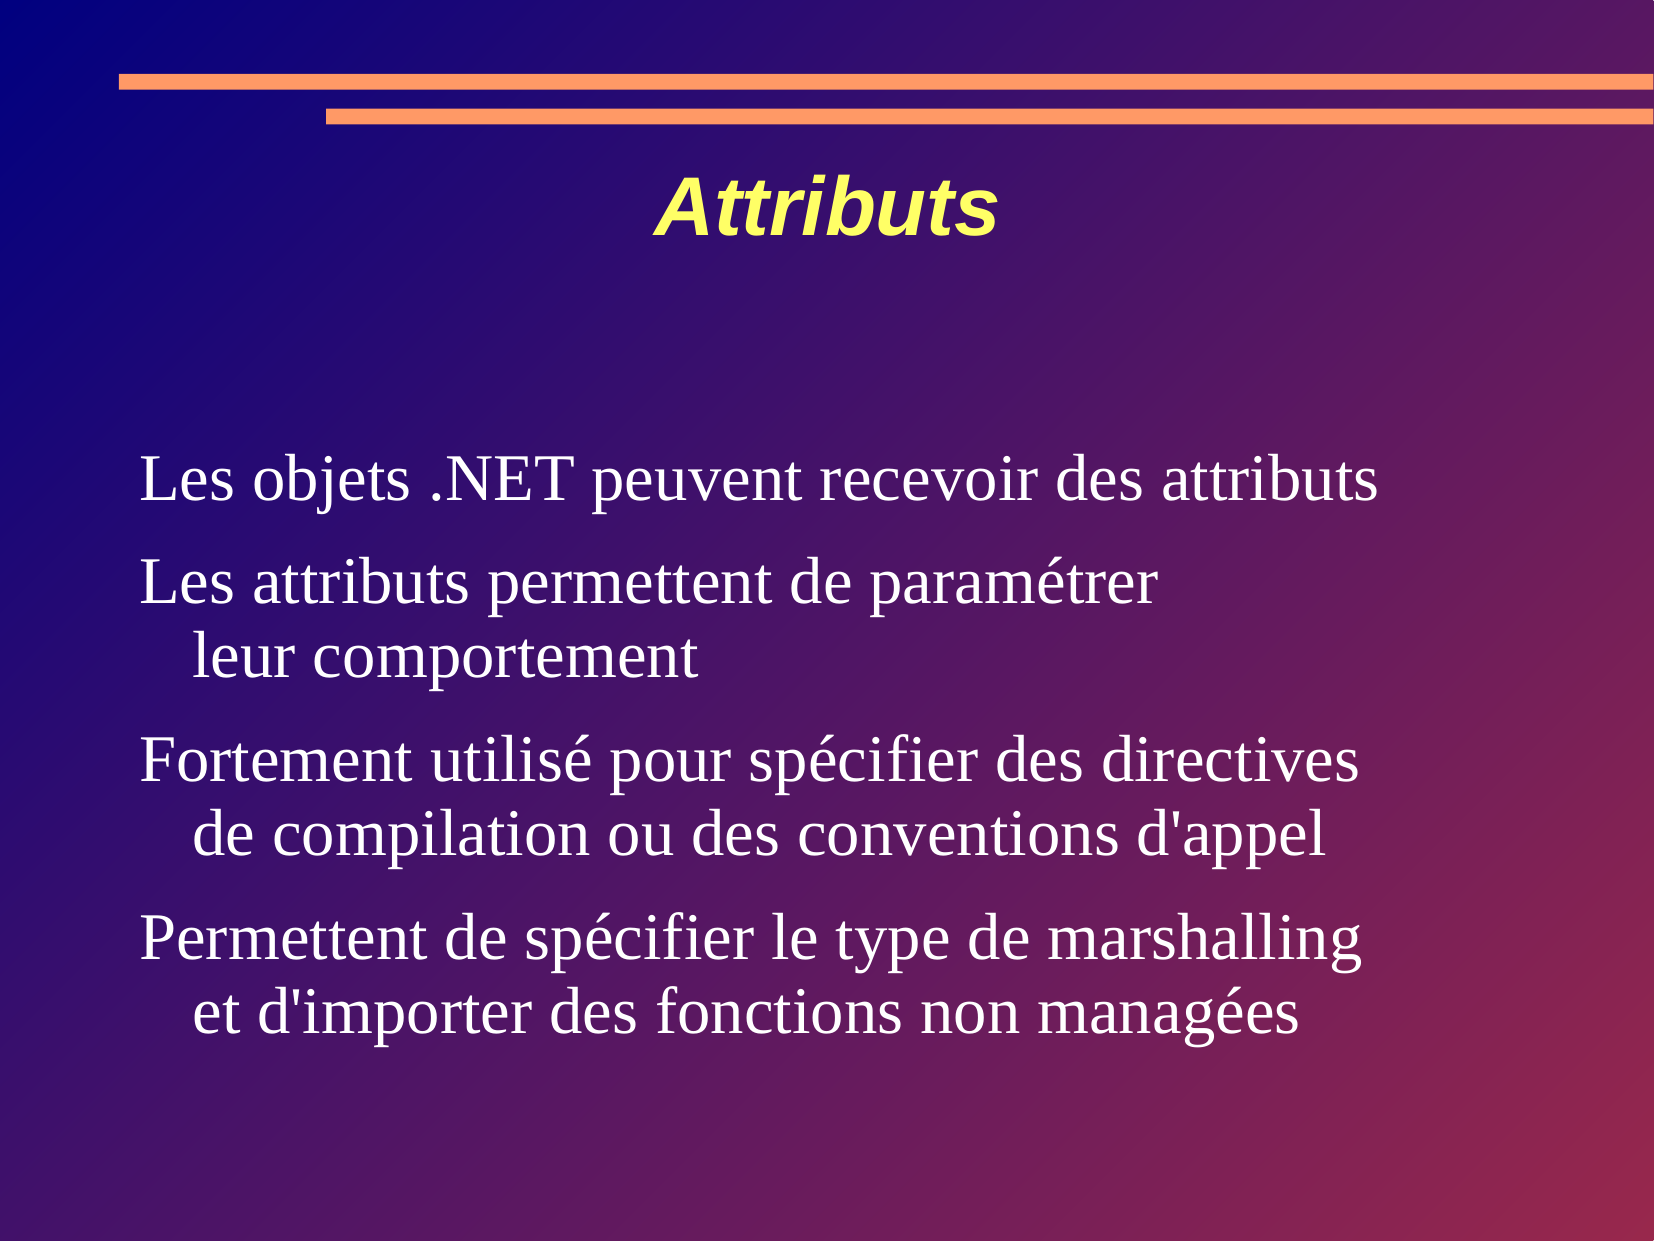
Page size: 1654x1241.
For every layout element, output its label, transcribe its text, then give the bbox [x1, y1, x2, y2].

title Attributs [121, 102, 1534, 311]
list Les objets .NET peuvent recevoir des attributs Les attributs permettent de paramétrer leur comportement Fortement utilisé pour spécifier des directives de compilation ou des conventions d'appel Permettent de spécifier le type de marshalling et d'importer des fonctions non managées [121, 440, 1534, 1124]
